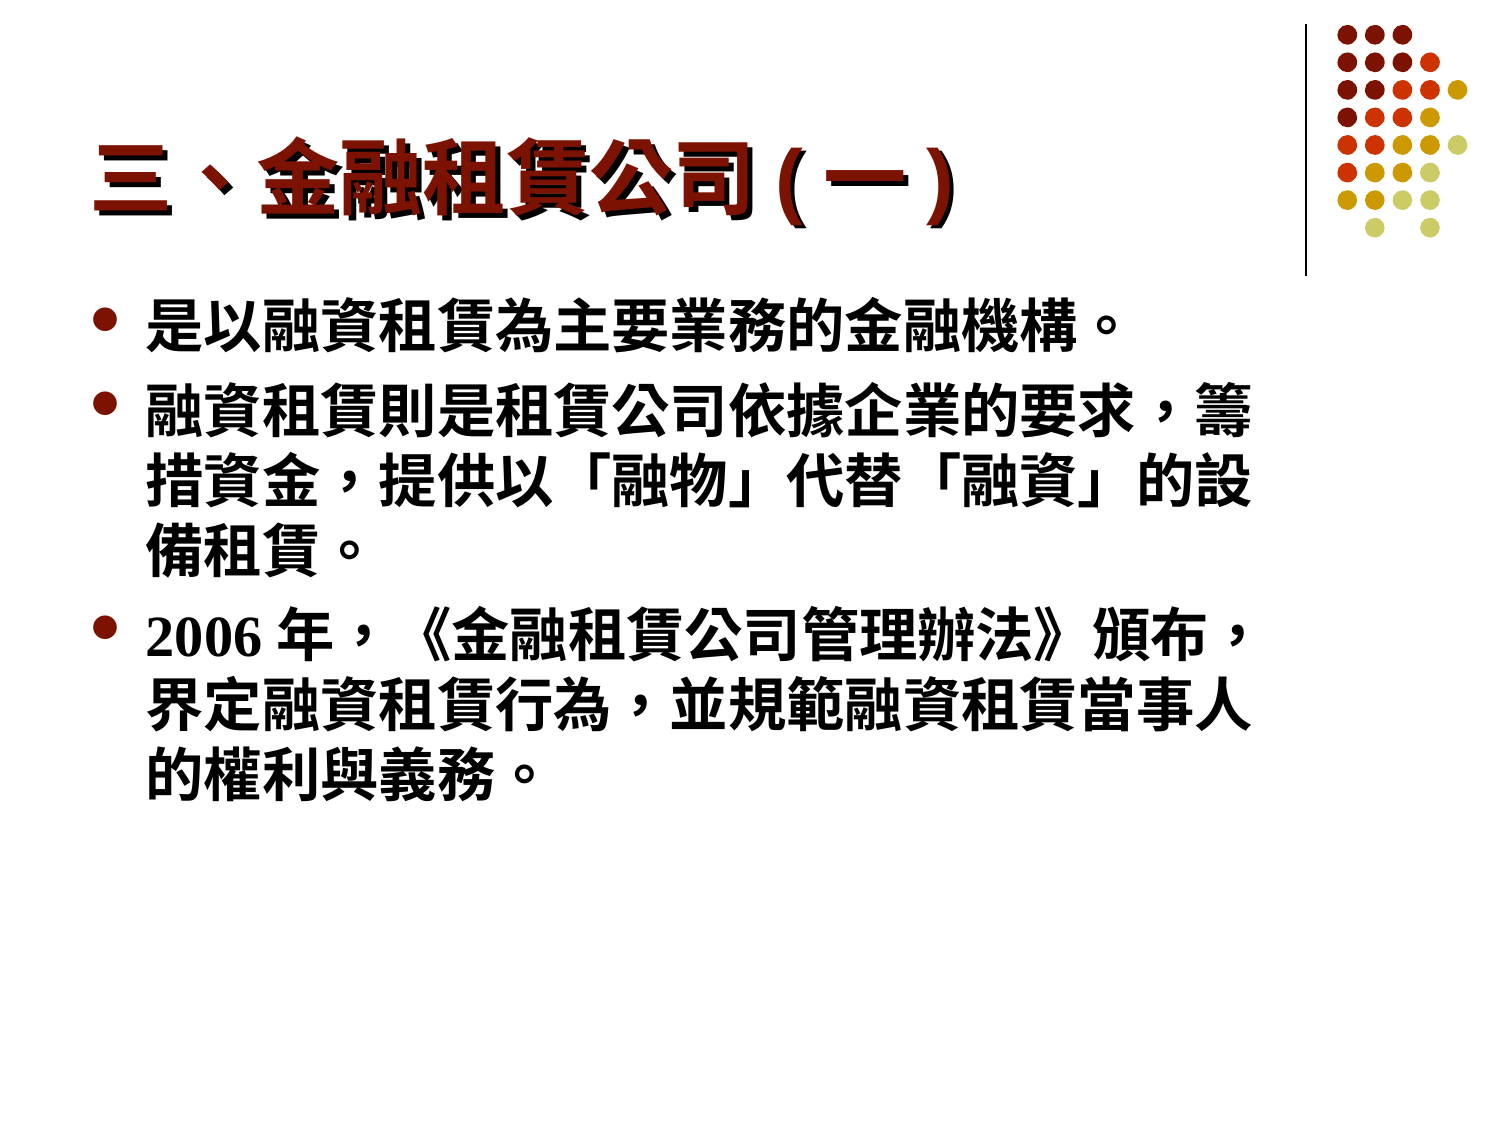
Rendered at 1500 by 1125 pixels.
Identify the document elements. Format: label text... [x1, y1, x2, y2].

title 三、金融租賃公司(一) [74, 20, 1313, 233]
list 是以融資租賃為主要業務的金融機構。 融資租賃則是租賃公司依據企業的要求，籌措資金，提供以「融物」代替「融資」的設備租賃。 2006年，《金融租賃公司管理辦法》頒布，界定融資租賃行為，並規範融資租賃當事人的權利與義務。 [74, 282, 1294, 1006]
